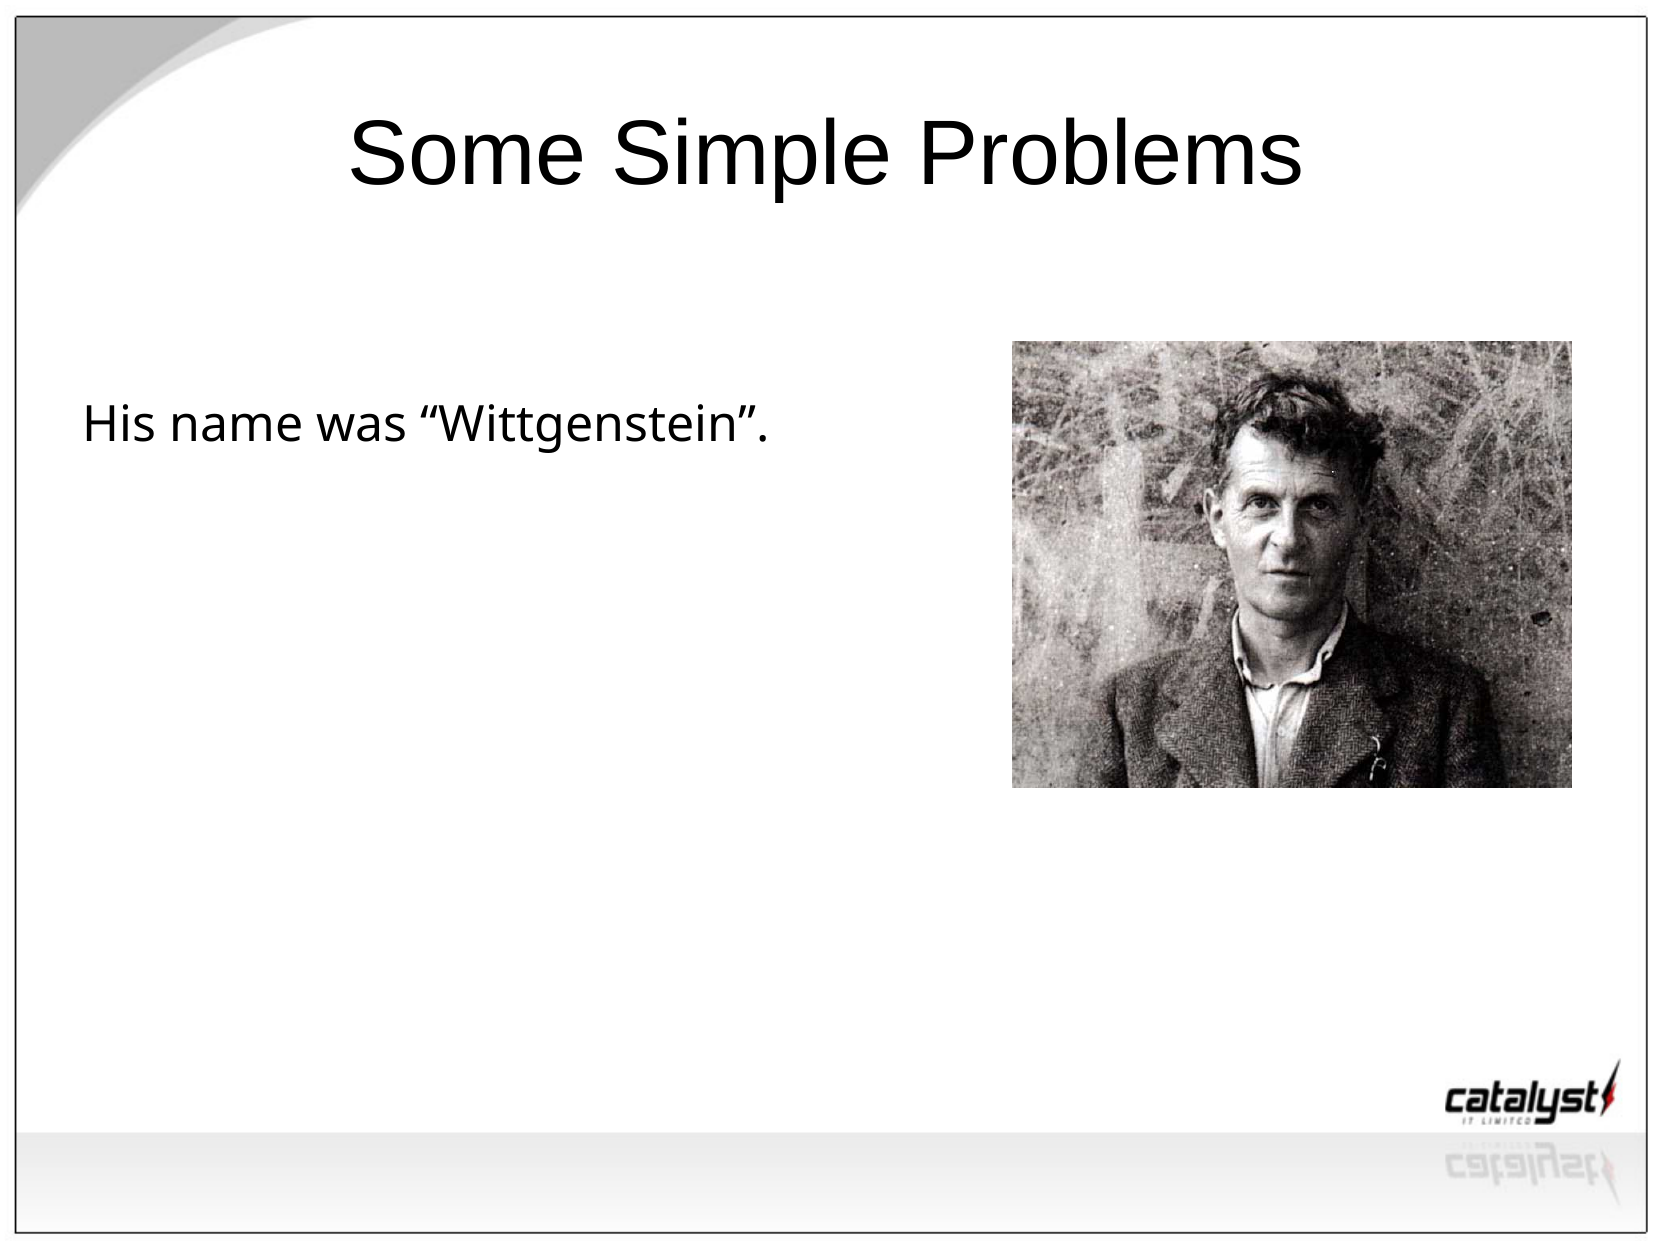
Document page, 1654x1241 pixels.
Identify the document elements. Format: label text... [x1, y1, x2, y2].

list His name was “Wittgenstein”. [82, 290, 938, 1109]
picture [4, 5, 1654, 1241]
title Some Simple Problems [82, 49, 1571, 257]
